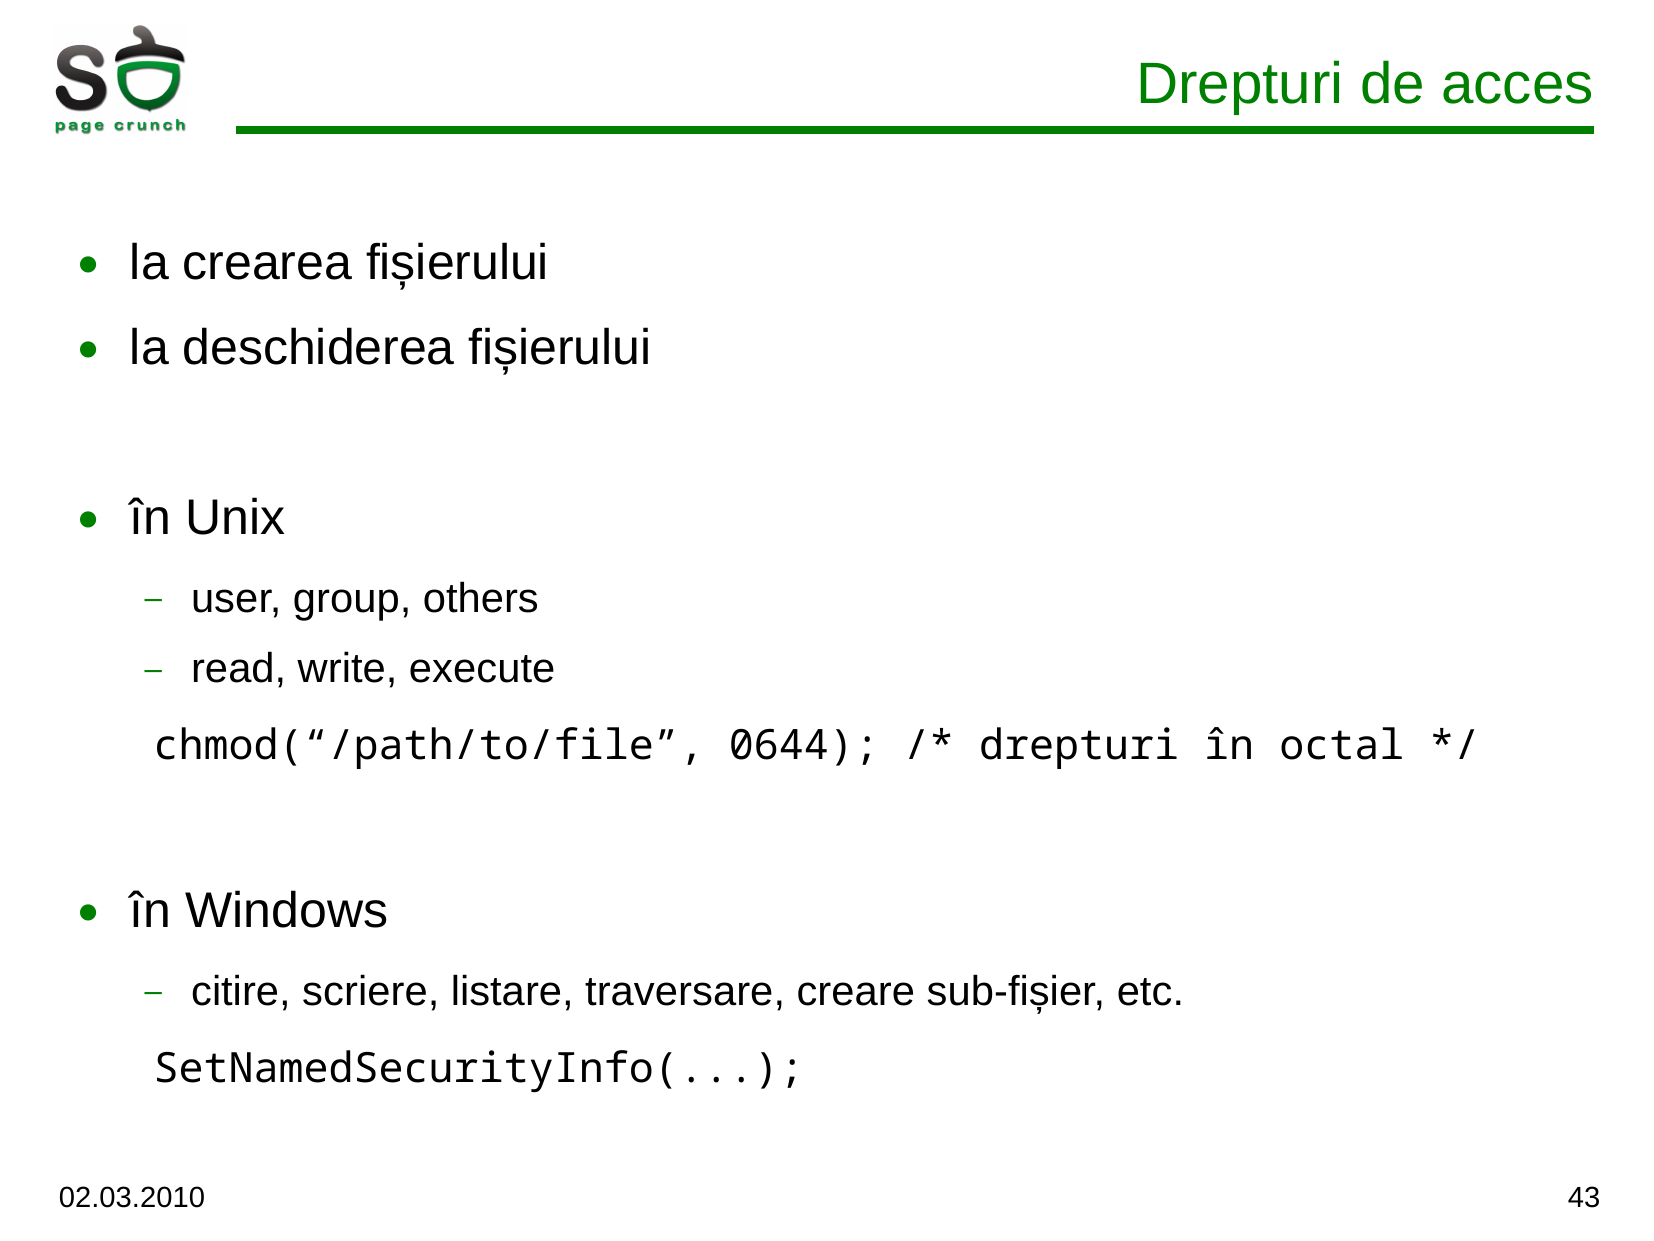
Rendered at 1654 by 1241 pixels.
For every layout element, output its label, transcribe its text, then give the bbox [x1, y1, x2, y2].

picture [53, 23, 188, 136]
list la crearea fișierului la deschiderea fișierului în Unix user, group, others read, write, execute chmod(“/path/to/file”, 0644); /* drepturi în octal */ în Windows citire, scriere, listare, traversare, creare sub-fișier, etc. SetNamedSecurityInfo(...); [59, 177, 1595, 1152]
title Drepturi de acces [236, 49, 1595, 119]
